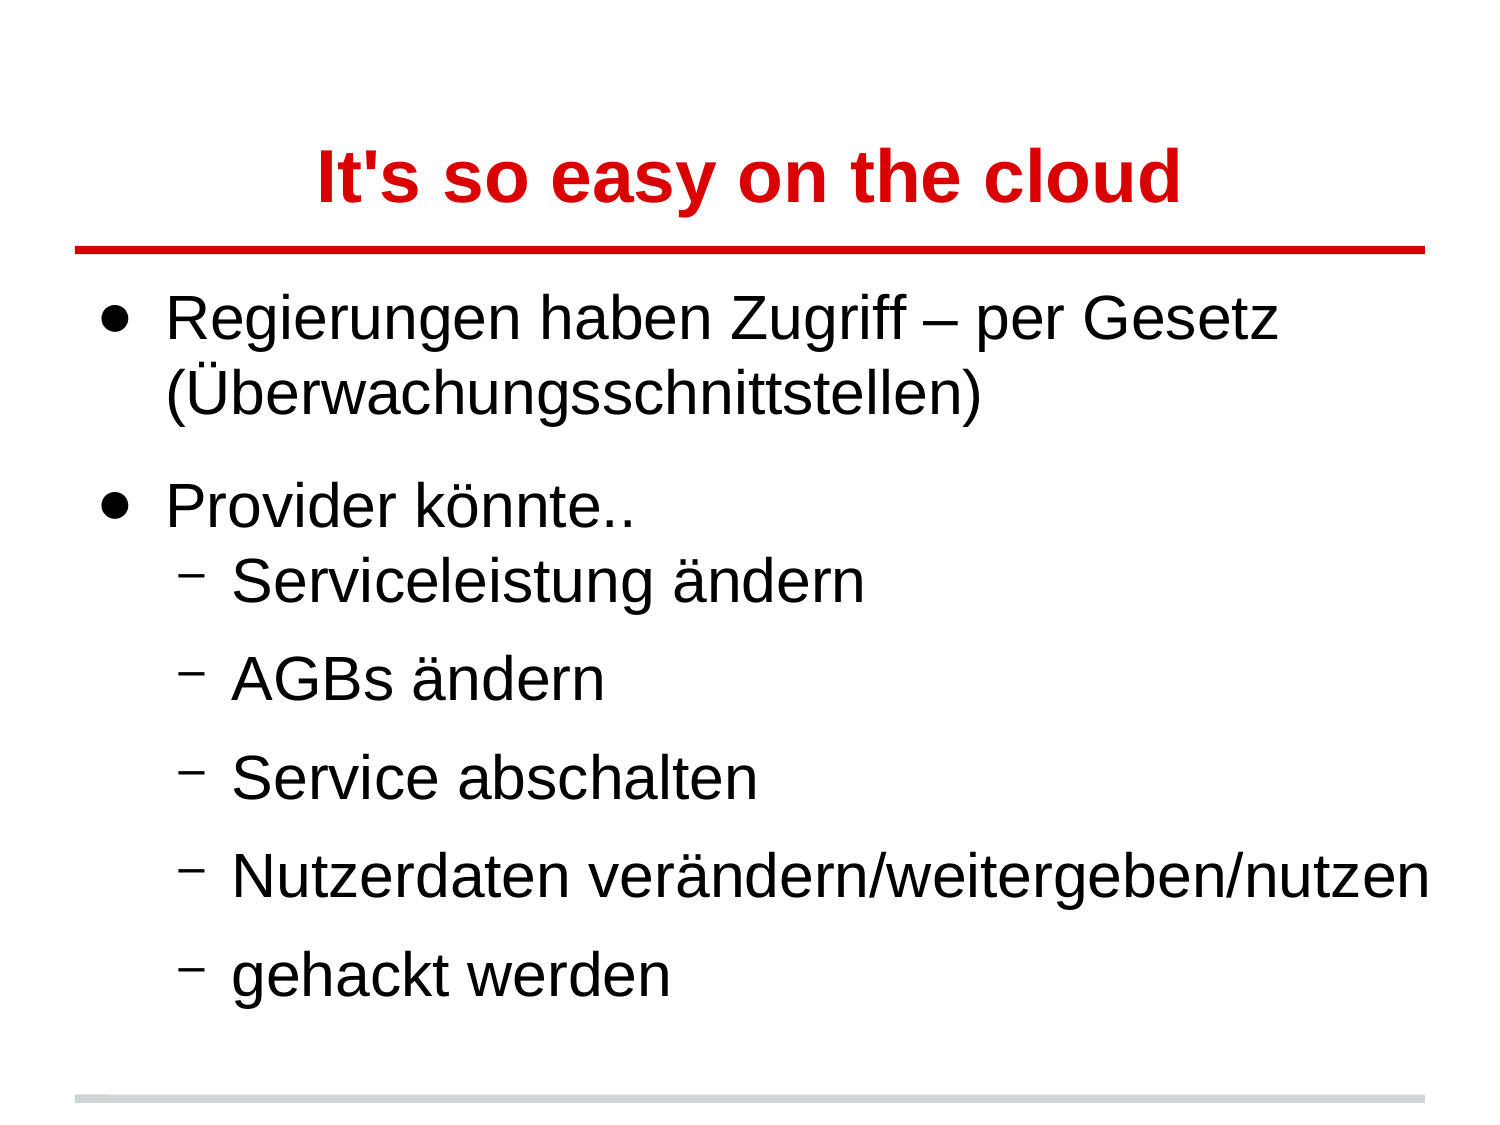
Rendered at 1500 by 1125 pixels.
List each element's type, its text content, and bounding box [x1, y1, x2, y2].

title It's so easy on the cloud [75, 45, 1425, 233]
list Regierungen haben Zugriff – per Gesetz (Überwachungsschnittstellen) Provider könnte.. Serviceleistung ändern AGBs ändern Service abschalten Nutzerdaten verändern/weitergeben/nutzen gehackt werden [75, 262, 1456, 1078]
